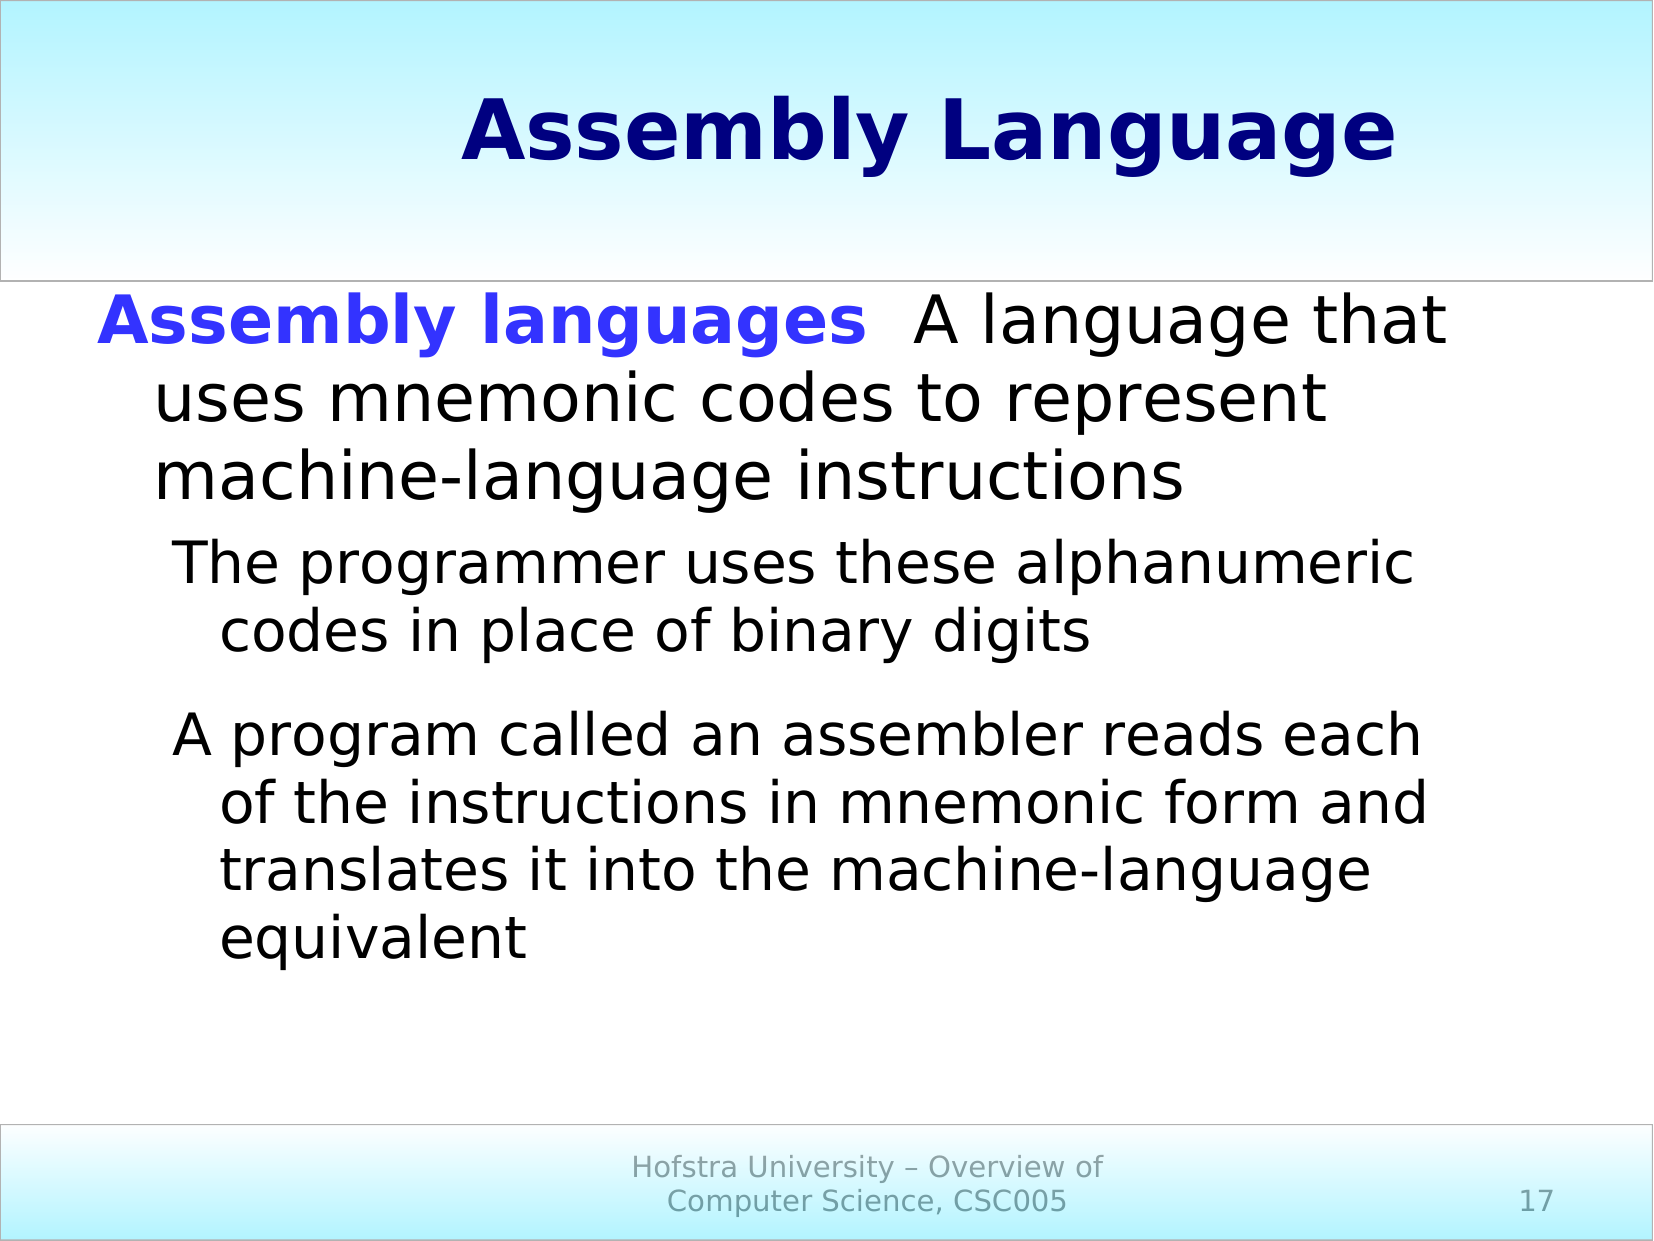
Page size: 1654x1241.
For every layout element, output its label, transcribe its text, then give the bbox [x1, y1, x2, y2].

list Assembly languages A language that uses mnemonic codes to represent machine-language instructions The programmer uses these alphanumeric codes in place of binary digits A program called an assembler reads each of the instructions in mnemonic form and translates it into the machine-language equivalent [82, 274, 1571, 1080]
title Assembly Language [247, 27, 1612, 235]
